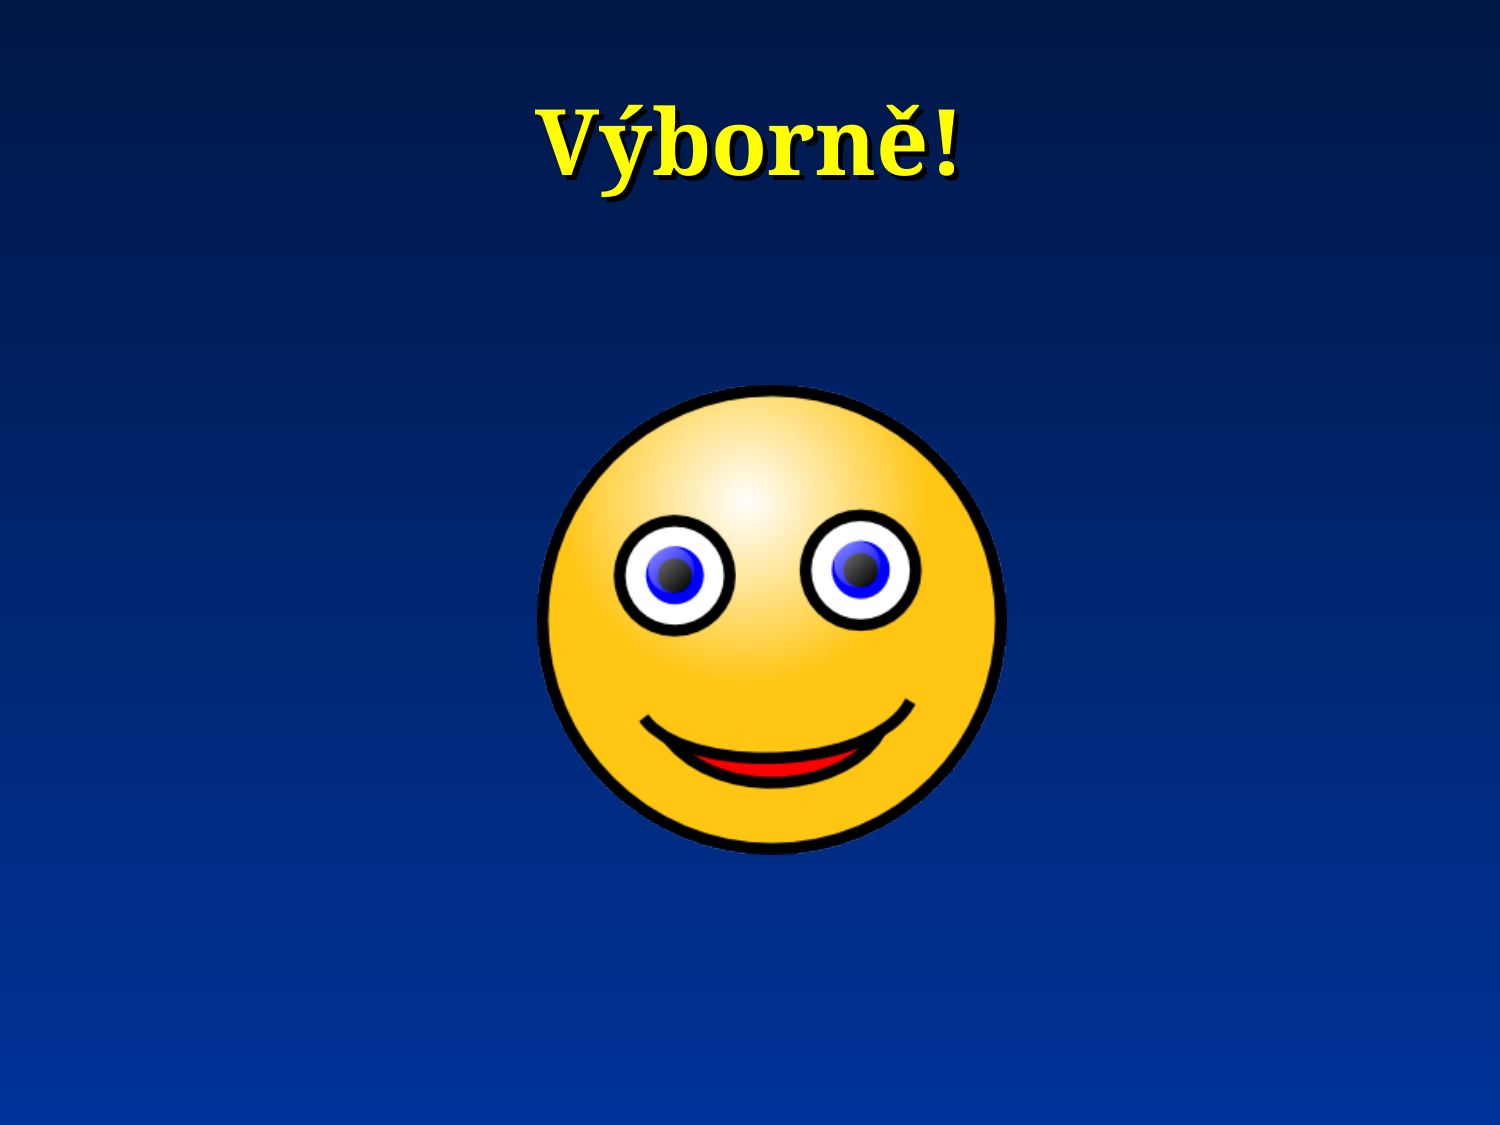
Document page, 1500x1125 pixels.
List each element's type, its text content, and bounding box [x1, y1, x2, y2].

picture [537, 385, 1007, 855]
title Výborně! [75, 45, 1426, 233]
